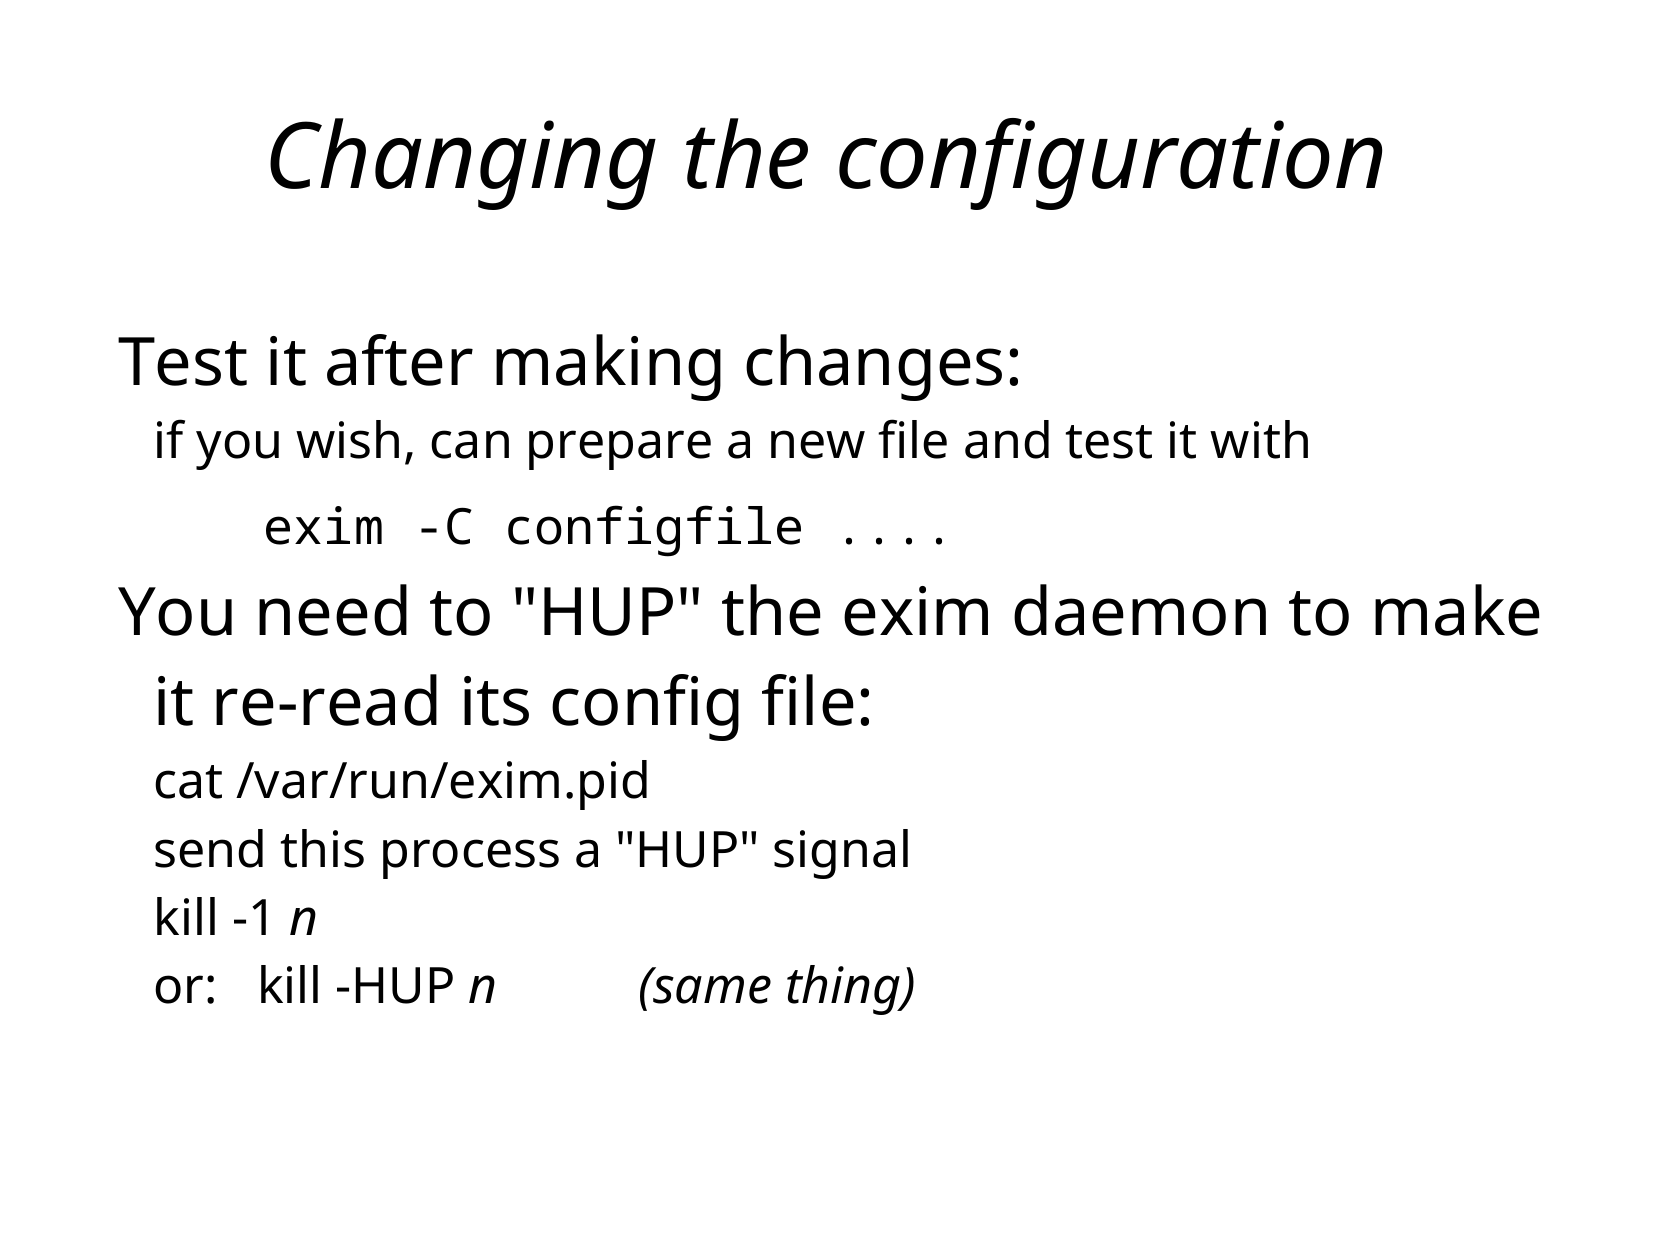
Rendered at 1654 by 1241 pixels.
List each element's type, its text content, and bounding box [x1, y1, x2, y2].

title Changing the configuration [82, 49, 1571, 257]
subtitle Test it after making changes: if you wish, can prepare a new file and test it with exim -C configfile .... You need to "HUP" the exim daemon to make it re-read its config file: cat /var/run/exim.pid send this process a "HUP" signal kill -1 n or: kill -HUP n (same thing) [82, 318, 1571, 1015]
